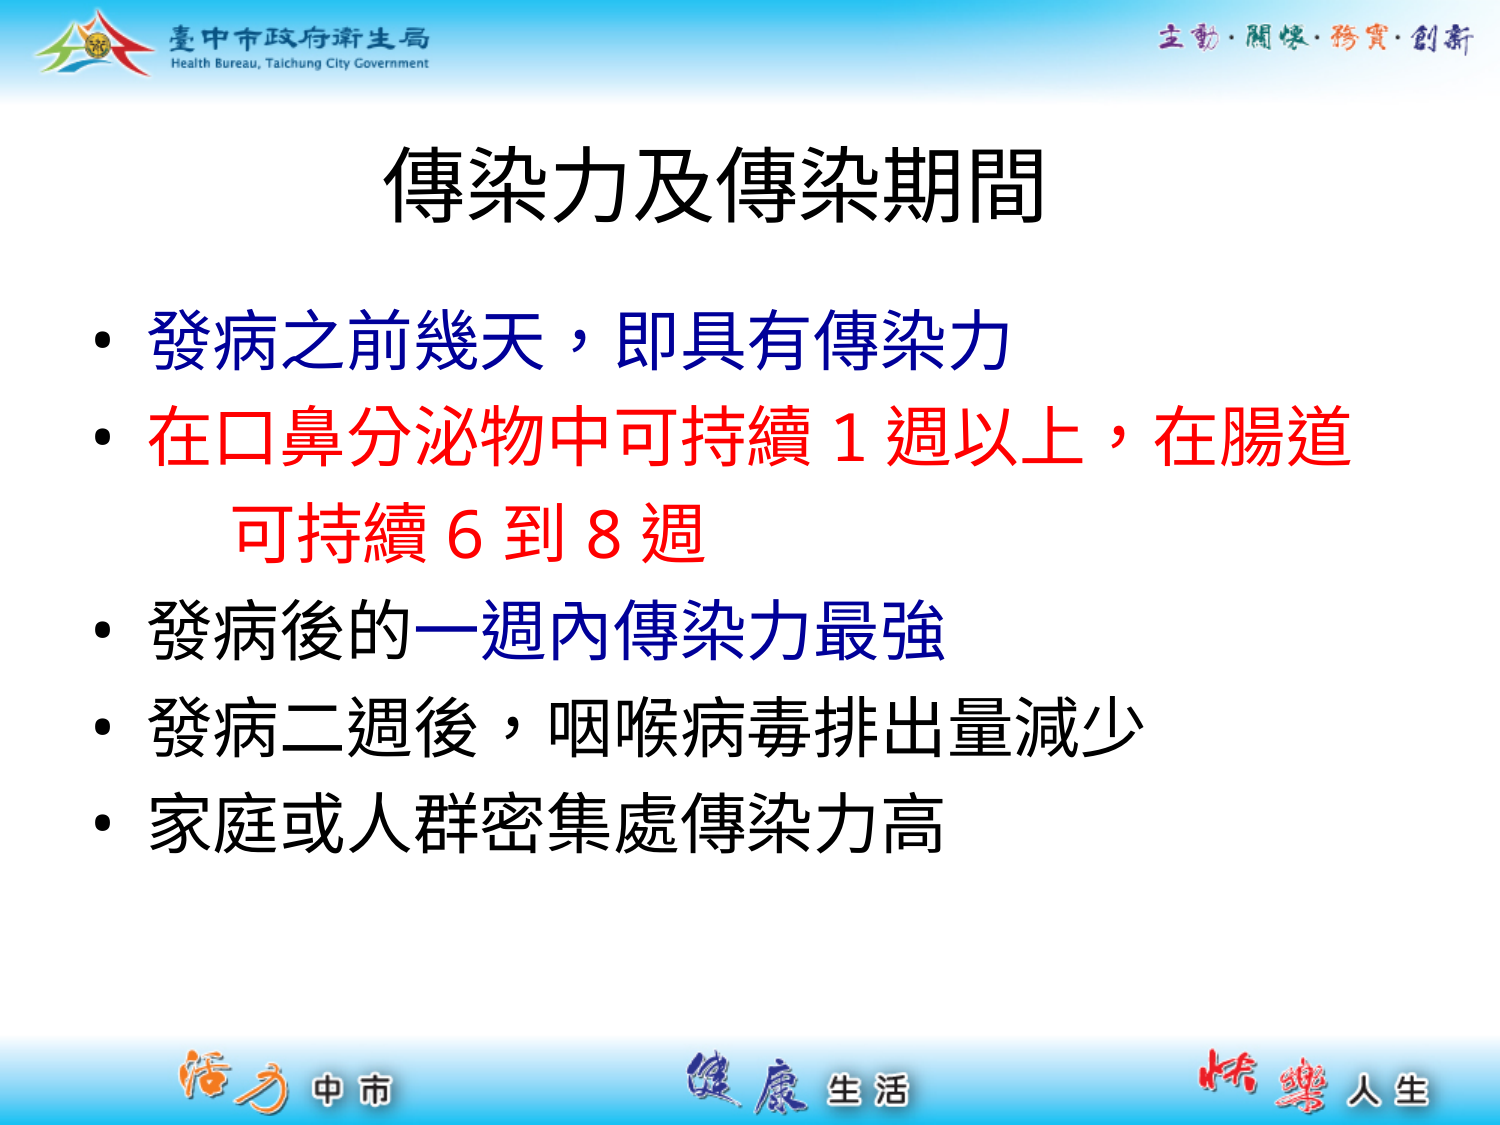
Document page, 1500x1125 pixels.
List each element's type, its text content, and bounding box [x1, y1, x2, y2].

list 發病之前幾天，即具有傳染力 在口鼻分泌物中可持續1週以上，在腸道 可持續6到8週 發病後的一週內傳染力最強 發病二週後，咽喉病毒排出量減少 家庭或人群密集處傳染力高 [75, 290, 1426, 1005]
text_box 傳染力及傳染期間 [112, 125, 1152, 241]
